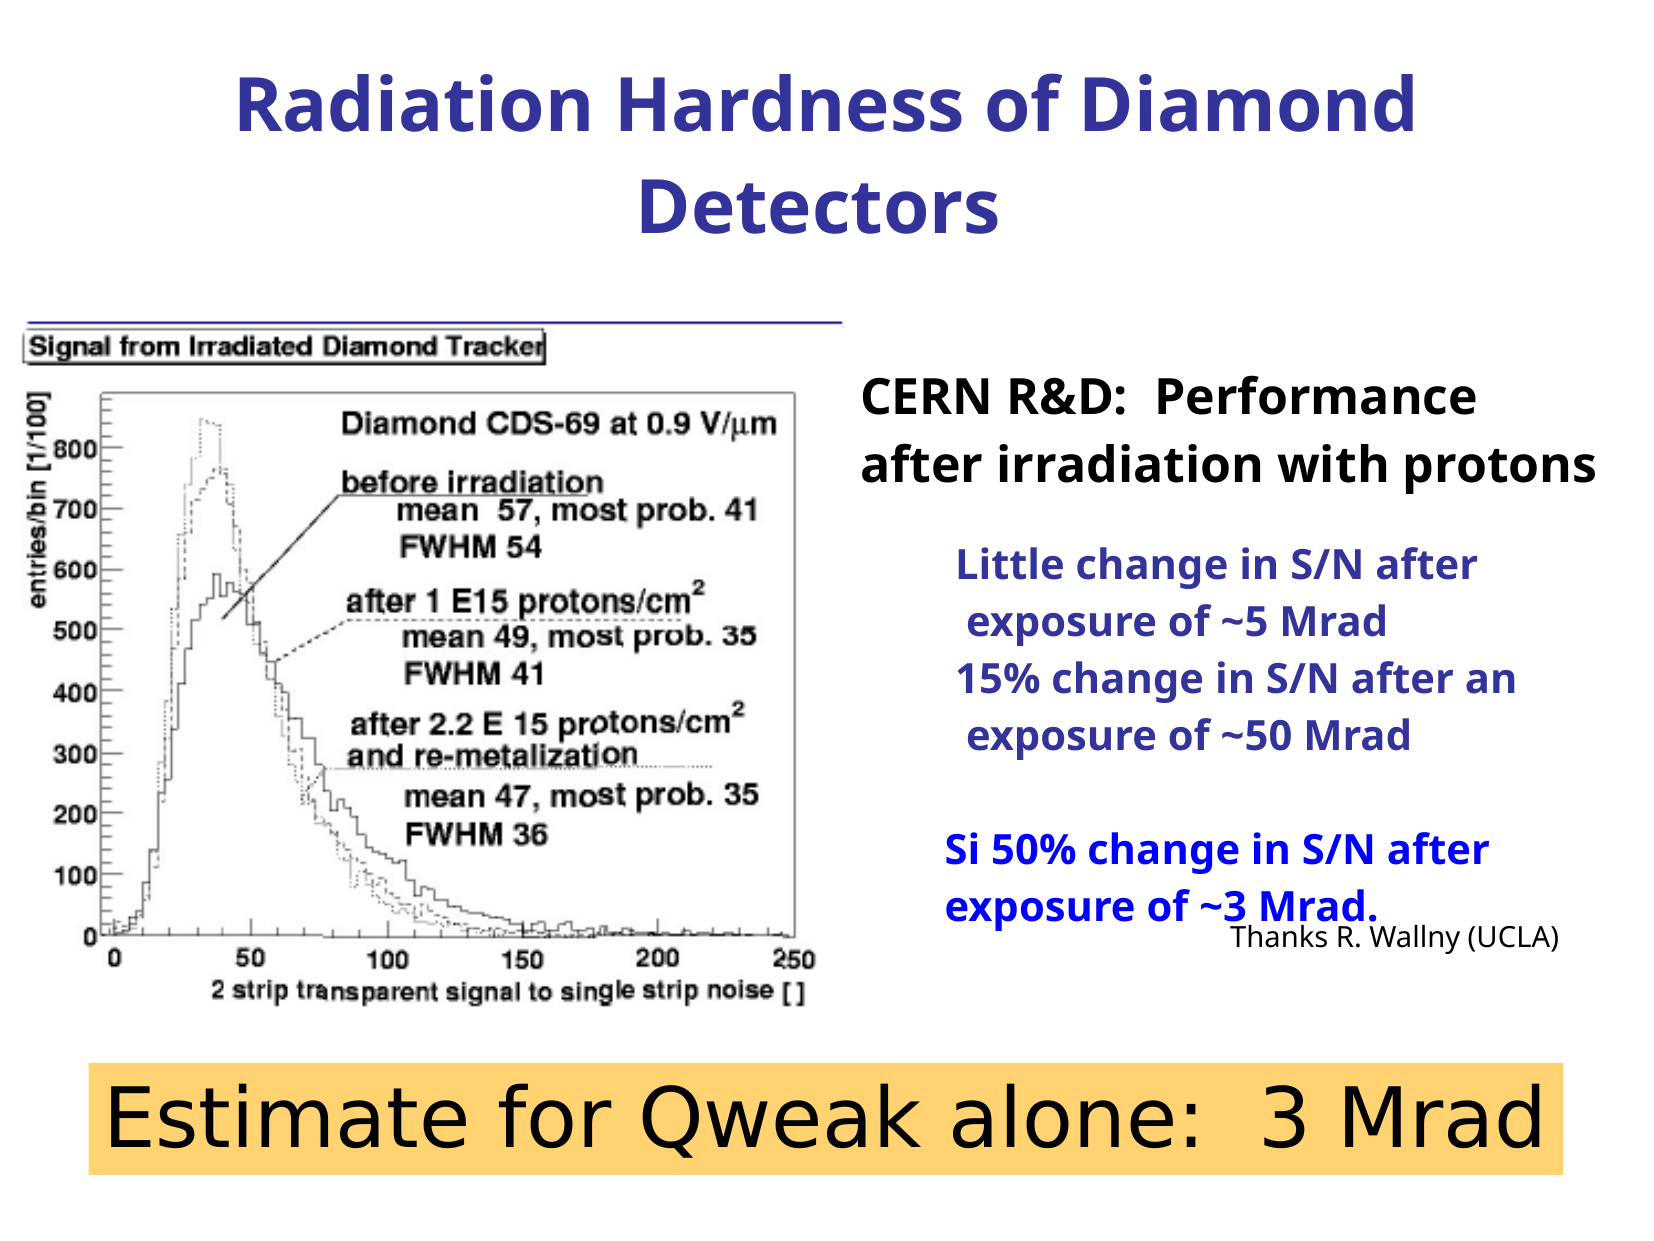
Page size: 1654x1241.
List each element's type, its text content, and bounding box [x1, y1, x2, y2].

title Radiation Hardness of Diamond Detectors [82, 45, 1571, 261]
text_box Thanks R. Wallny (UCLA) [1215, 908, 1575, 964]
text_box CERN R&D: Performance after irradiation with protons [845, 353, 1626, 506]
text_box Little change in S/N after exposure of ~5 Mrad 15% change in S/N after an exposure of ~50 Mrad Si 50% change in S/N after exposure of ~3 Mrad. [929, 526, 1533, 942]
picture [13, 303, 846, 1026]
text_box Estimate for Qweak alone: 3 Mrad [88, 1062, 1564, 1175]
